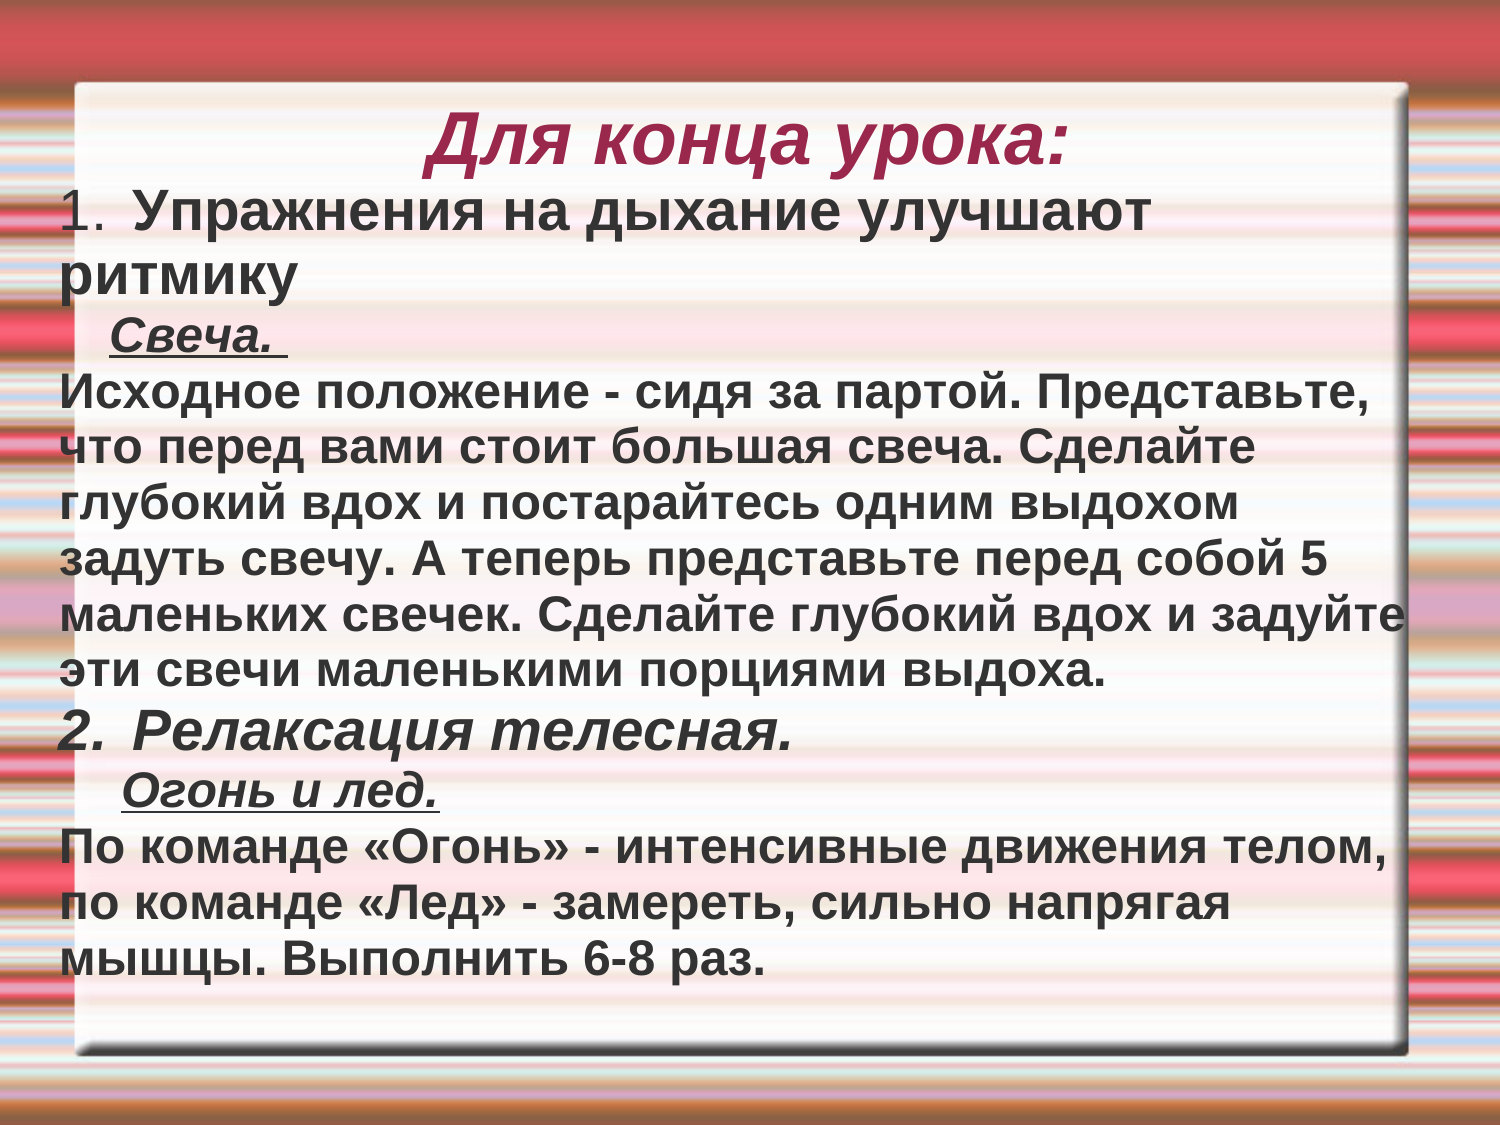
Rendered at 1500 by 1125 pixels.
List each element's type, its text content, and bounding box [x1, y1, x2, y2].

picture [0, 0, 1500, 1125]
title Для конца урока: [75, 52, 1425, 226]
list 1. Упражнения на дыхание улучшают ритмику Свеча. Исходное положение - сидя за партой. Представьте, что перед вами стоит большая свеча. Сделайте глубокий вдох и постарайтесь одним выдохом задуть свечу. А теперь представьте перед собой 5 маленьких свечек. Сделайте глубокий вдох и задуйте эти свечи маленькими порциями выдоха. 2. Релаксация телесная. Огонь и лед. По команде «Огонь» - интенсивные движения телом, по команде «Лед» - замереть, сильно напрягая мышцы. Выполнить 6-8 раз. [59, 177, 1409, 991]
